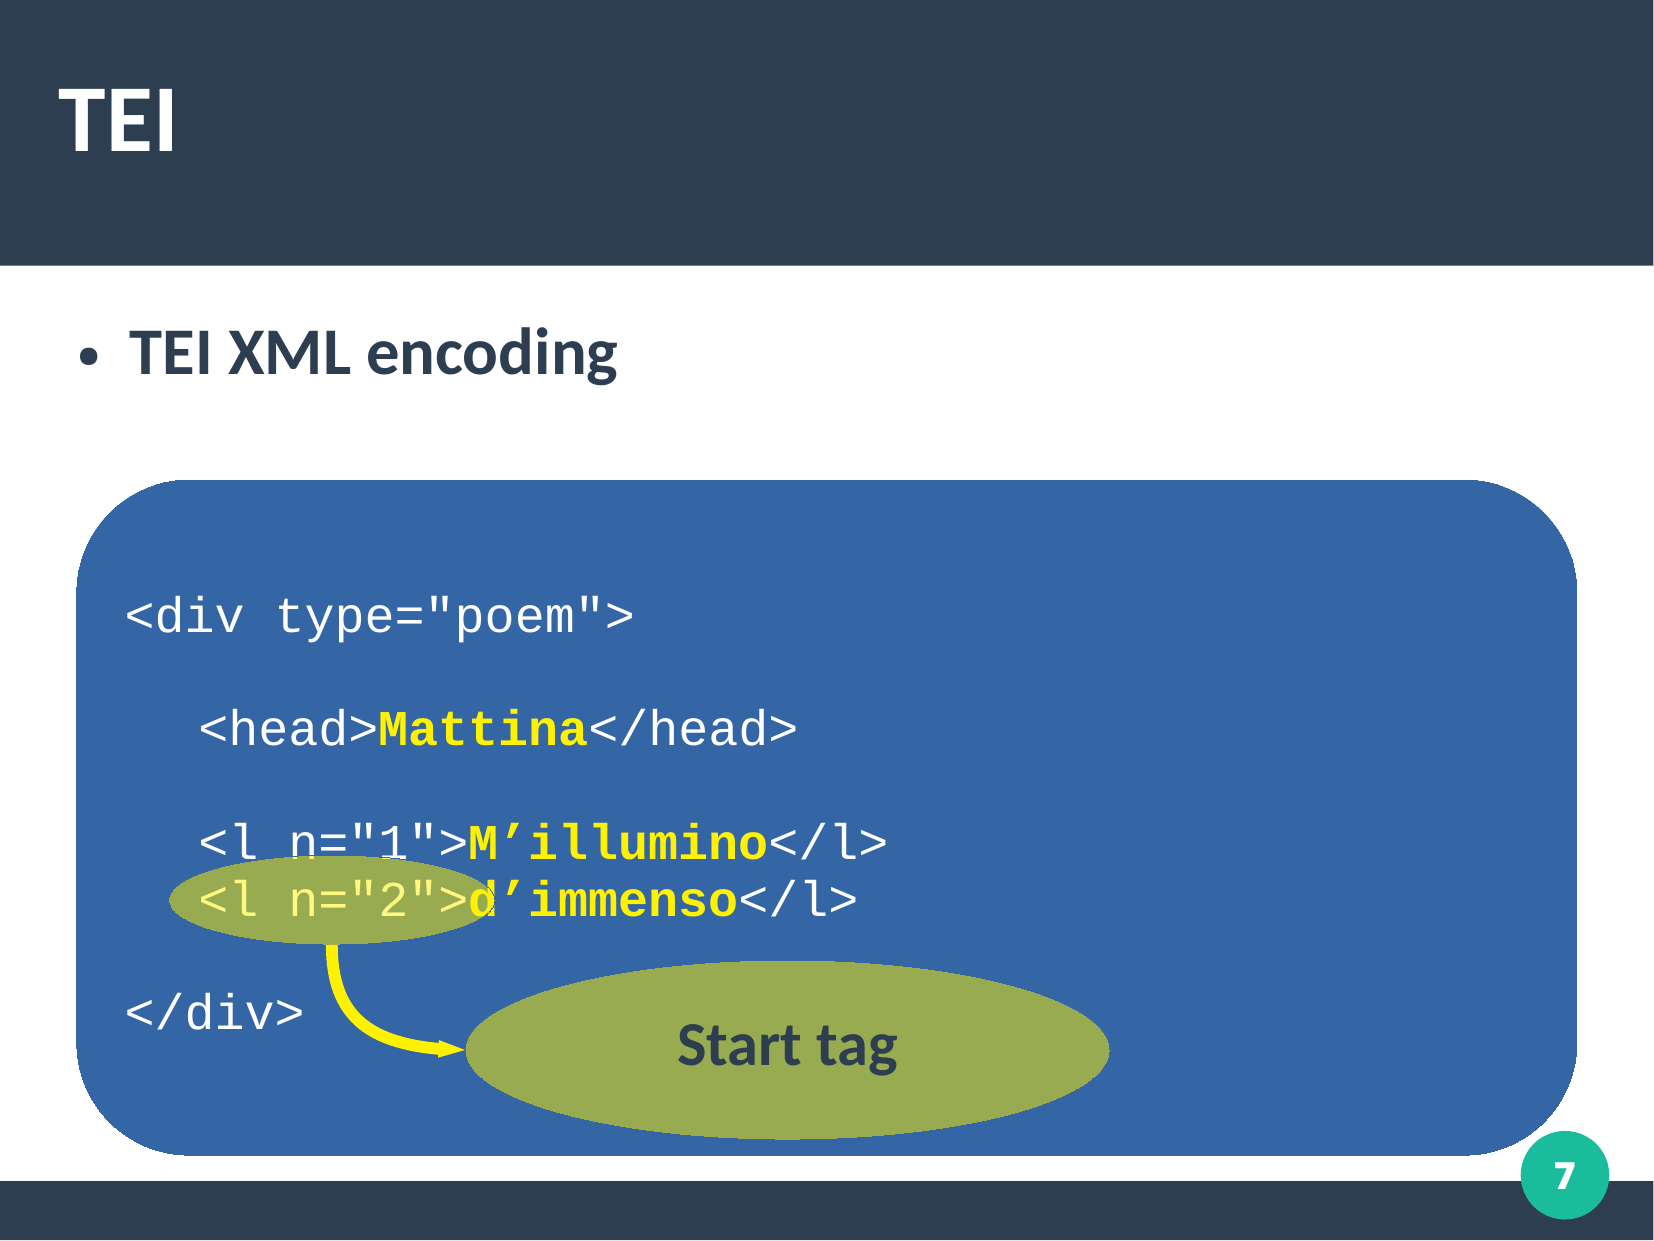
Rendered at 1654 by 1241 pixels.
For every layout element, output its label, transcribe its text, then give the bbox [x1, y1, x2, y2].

title TEI [59, 49, 1595, 207]
text_box [168, 855, 496, 946]
text_box <div type="poem"> <head>Mattina</head> <l n="1">M’illumino</l> <l n="2">d’immenso</l> </div> [76, 480, 1577, 1156]
list TEI XML encoding [59, 324, 1577, 406]
text_box Start tag [465, 960, 1111, 1141]
